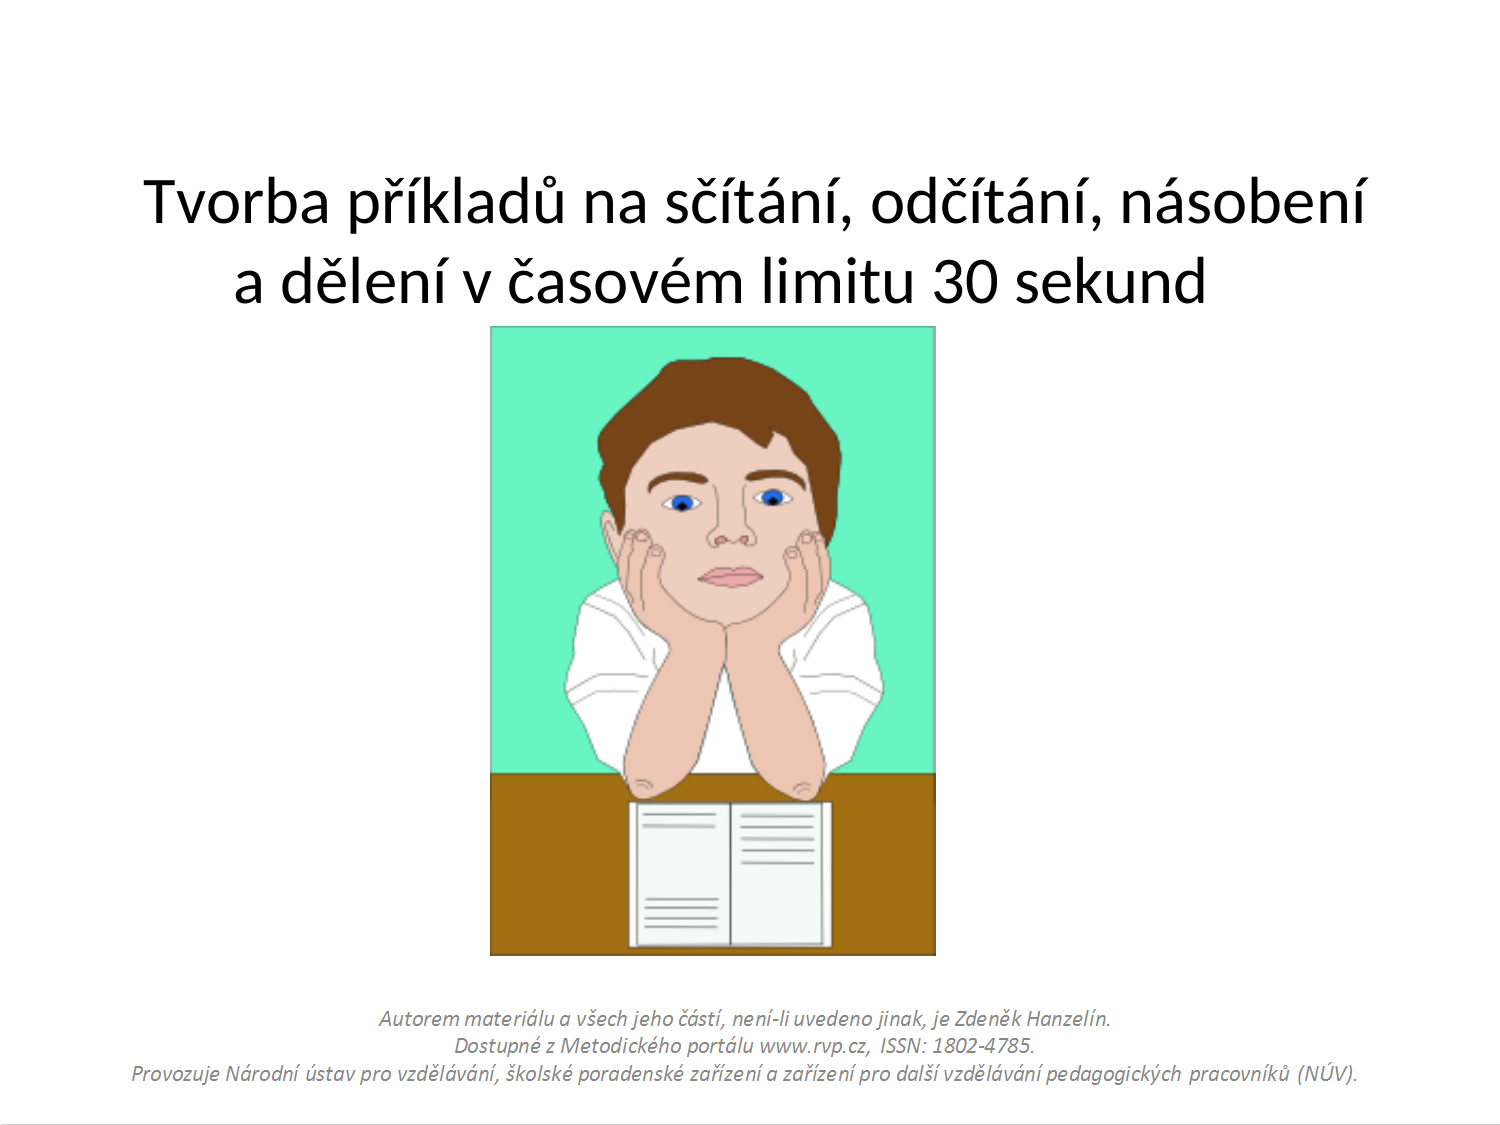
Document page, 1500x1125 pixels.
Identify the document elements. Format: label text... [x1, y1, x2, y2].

text_box Tvorba příkladů na sčítání, odčítání, násobení a dělení v časovém limitu 30 sekund [128, 148, 1383, 325]
picture [0, 0, 1500, 1125]
